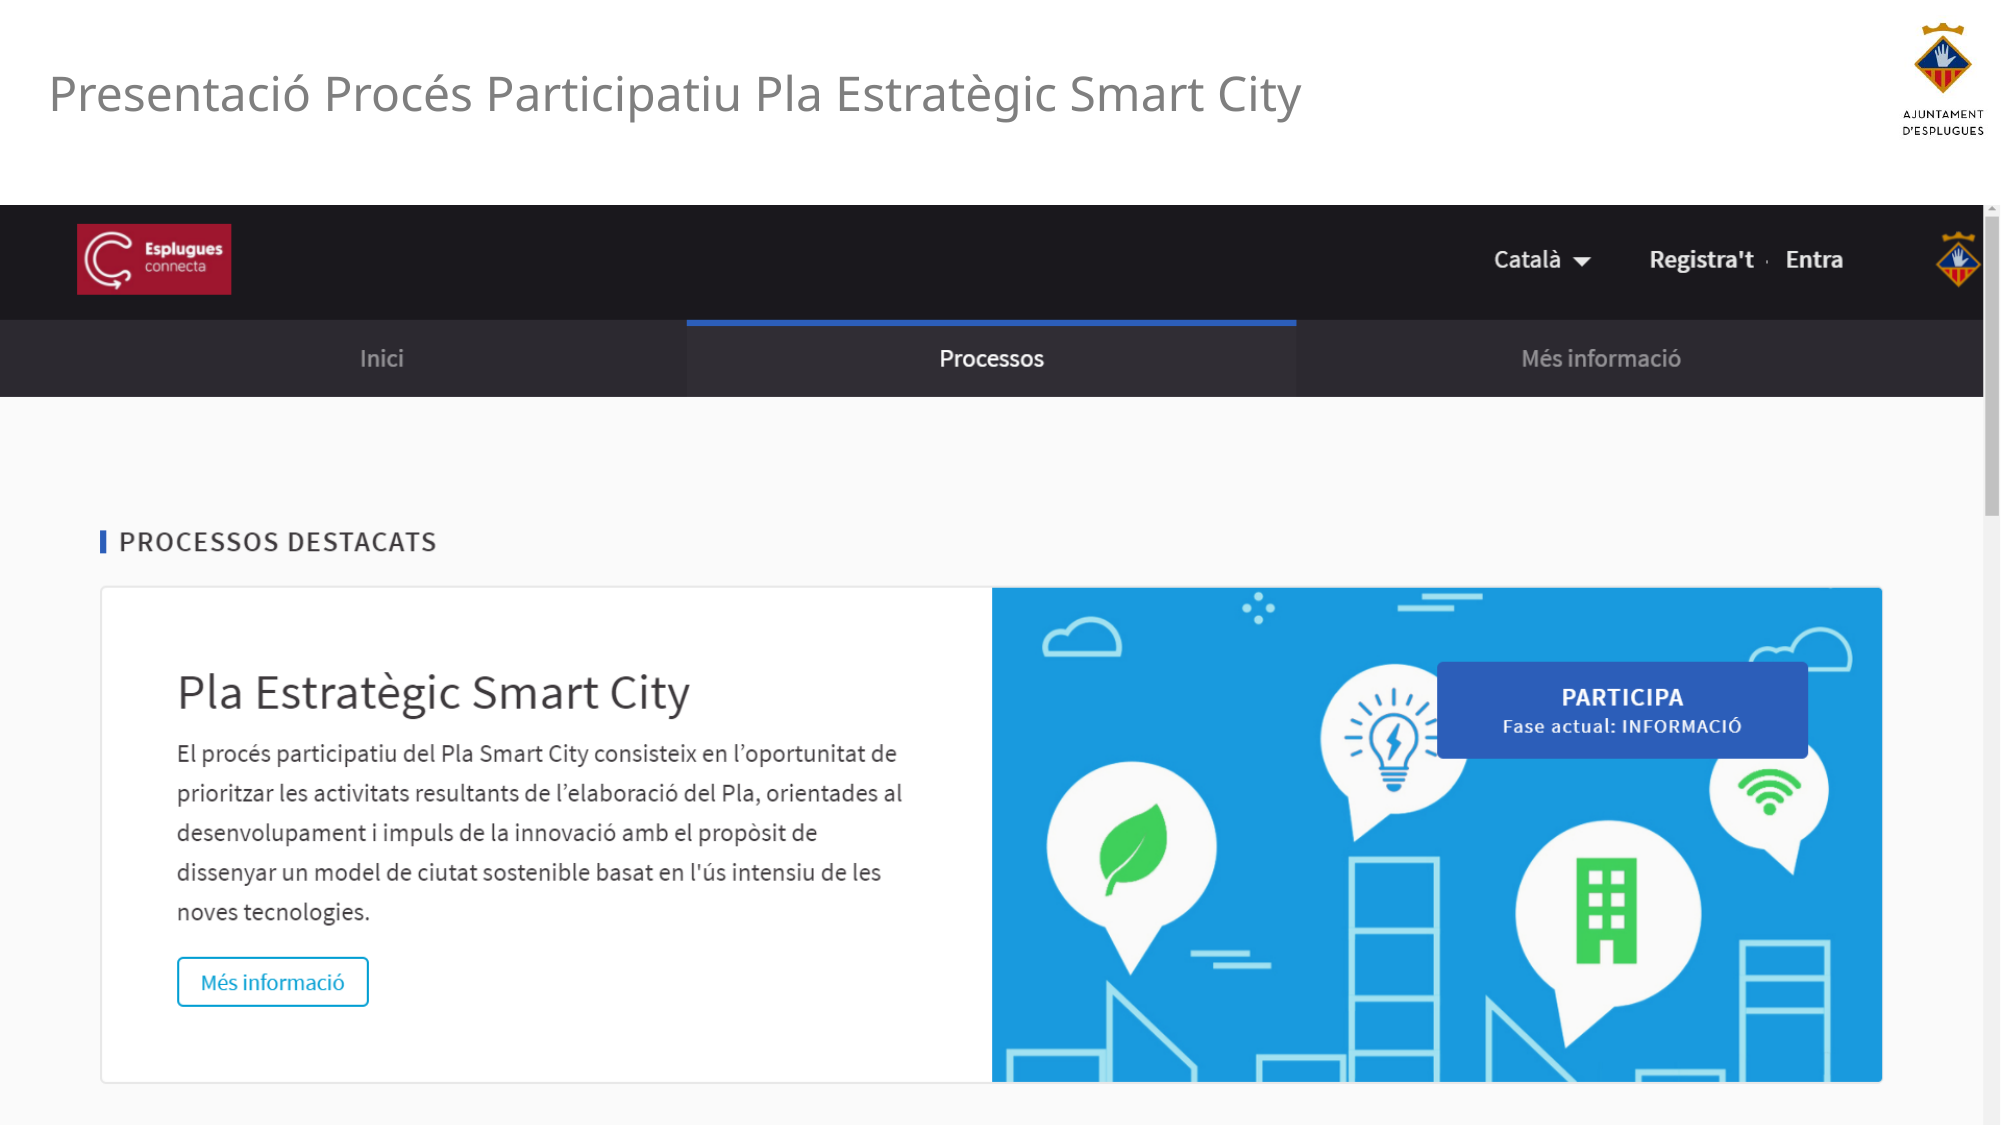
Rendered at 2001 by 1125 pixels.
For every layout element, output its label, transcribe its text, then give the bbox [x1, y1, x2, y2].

picture [0, 205, 2000, 1125]
text_box Presentació Procés Participatiu Pla Estratègic Smart City [33, 18, 1389, 173]
picture [1894, 15, 1991, 143]
